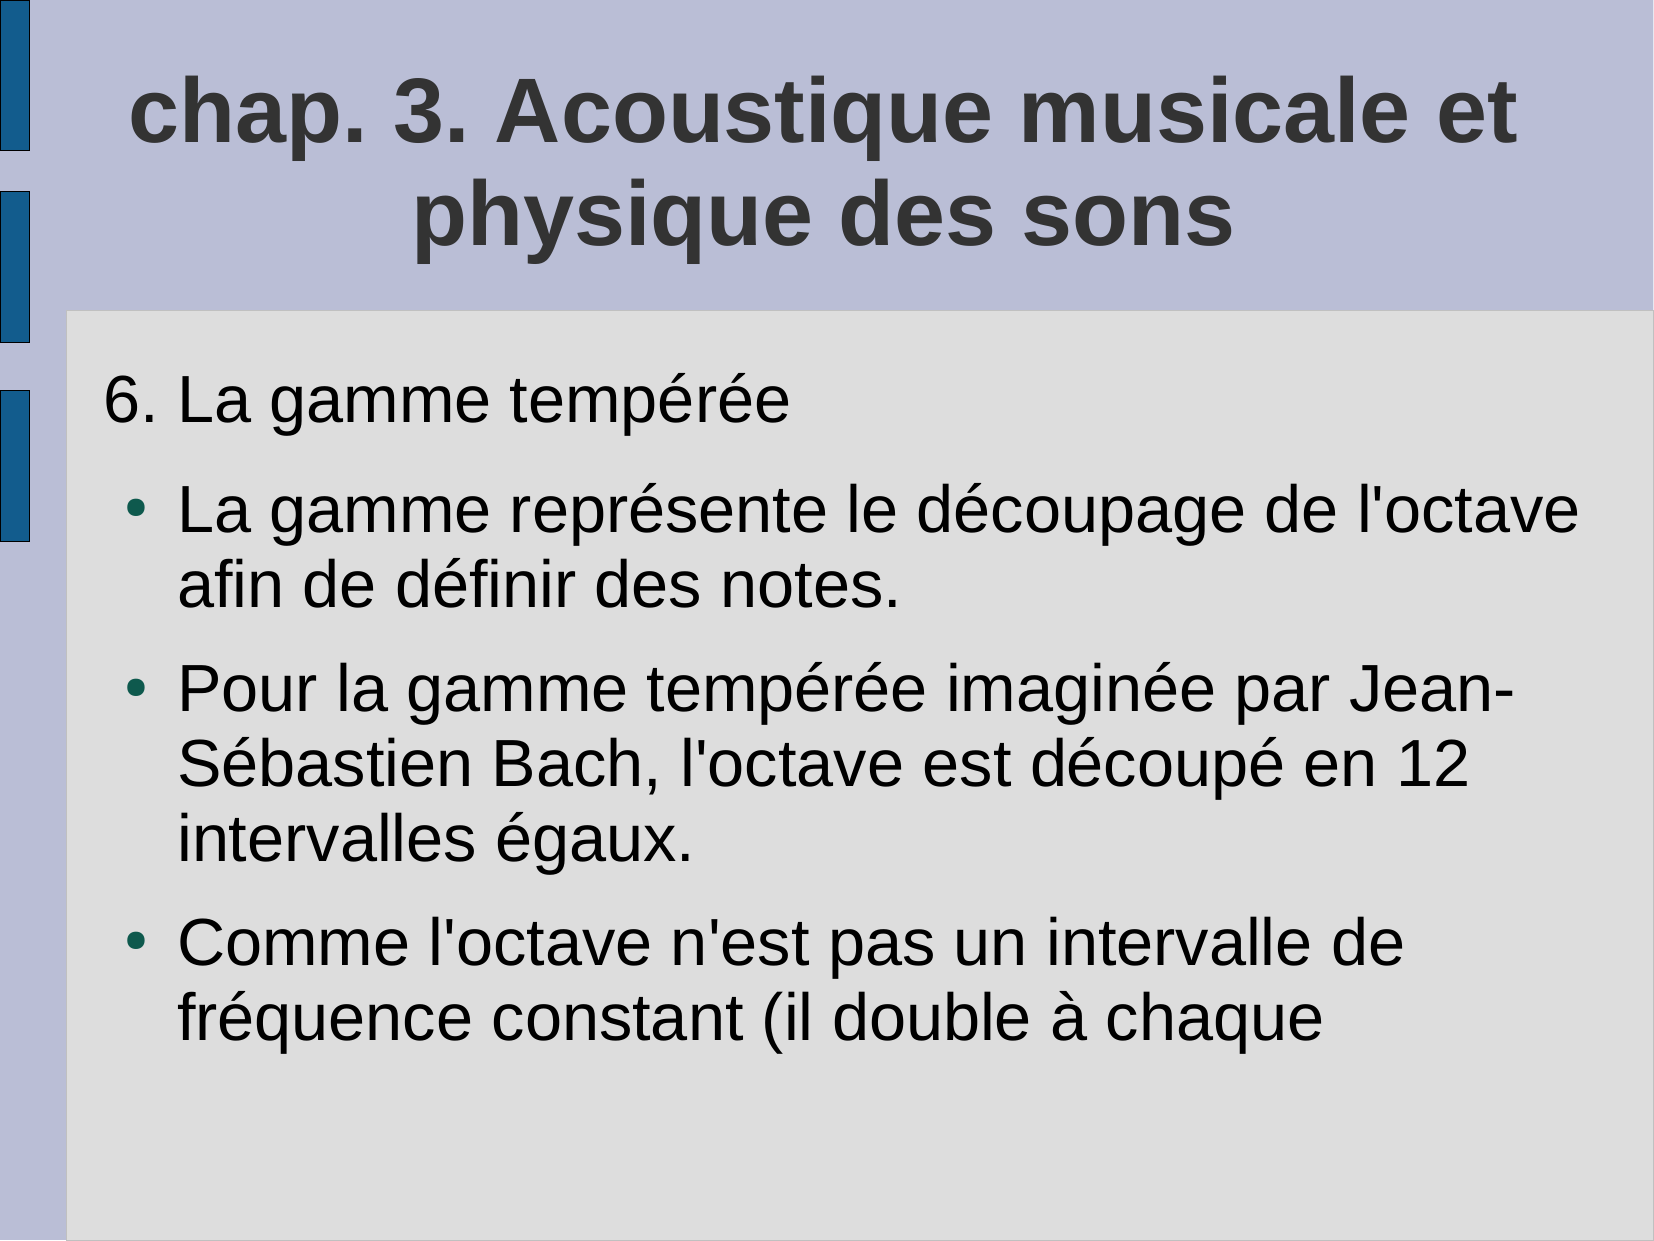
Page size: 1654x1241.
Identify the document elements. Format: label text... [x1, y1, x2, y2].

list La gamme représente le découpage de l'octave afin de définir des notes. Pour la gamme tempérée imaginée par Jean-Sébastien Bach, l'octave est découpé en 12 intervalles égaux. Comme l'octave n'est pas un intervalle de fréquence constant (il double à chaque [106, 472, 1595, 1054]
title chap. 3. Acoustique musicale et physique des sons [118, 58, 1531, 266]
text_box 6. La gamme tempérée [88, 354, 1565, 444]
